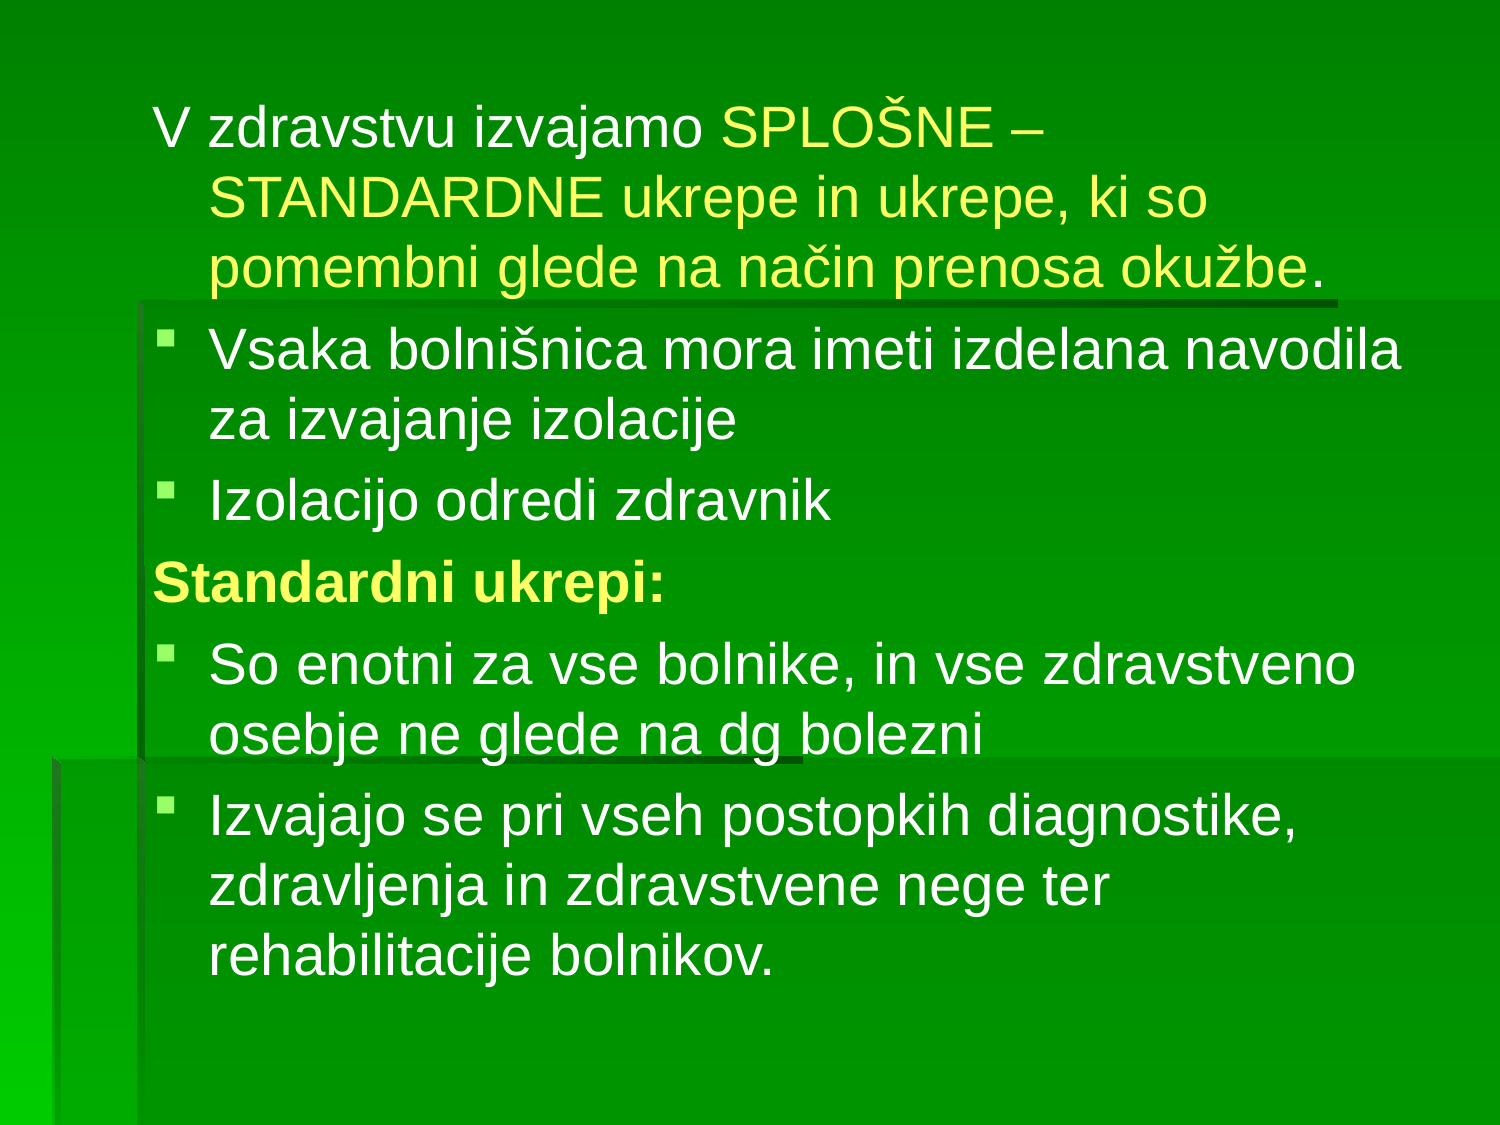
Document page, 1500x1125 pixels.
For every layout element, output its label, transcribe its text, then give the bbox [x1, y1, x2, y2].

list V zdravstvu izvajamo SPLOŠNE –STANDARDNE ukrepe in ukrepe, ki so pomembni glede na način prenosa okužbe. Vsaka bolnišnica mora imeti izdelana navodila za izvajanje izolacije Izolacijo odredi zdravnik Standardni ukrepi: So enotni za vse bolnike, in vse zdravstveno osebje ne glede na dg bolezni Izvajajo se pri vseh postopkih diagnostike, zdravljenja in zdravstvene nege ter rehabilitacije bolnikov. [137, 0, 1451, 1083]
